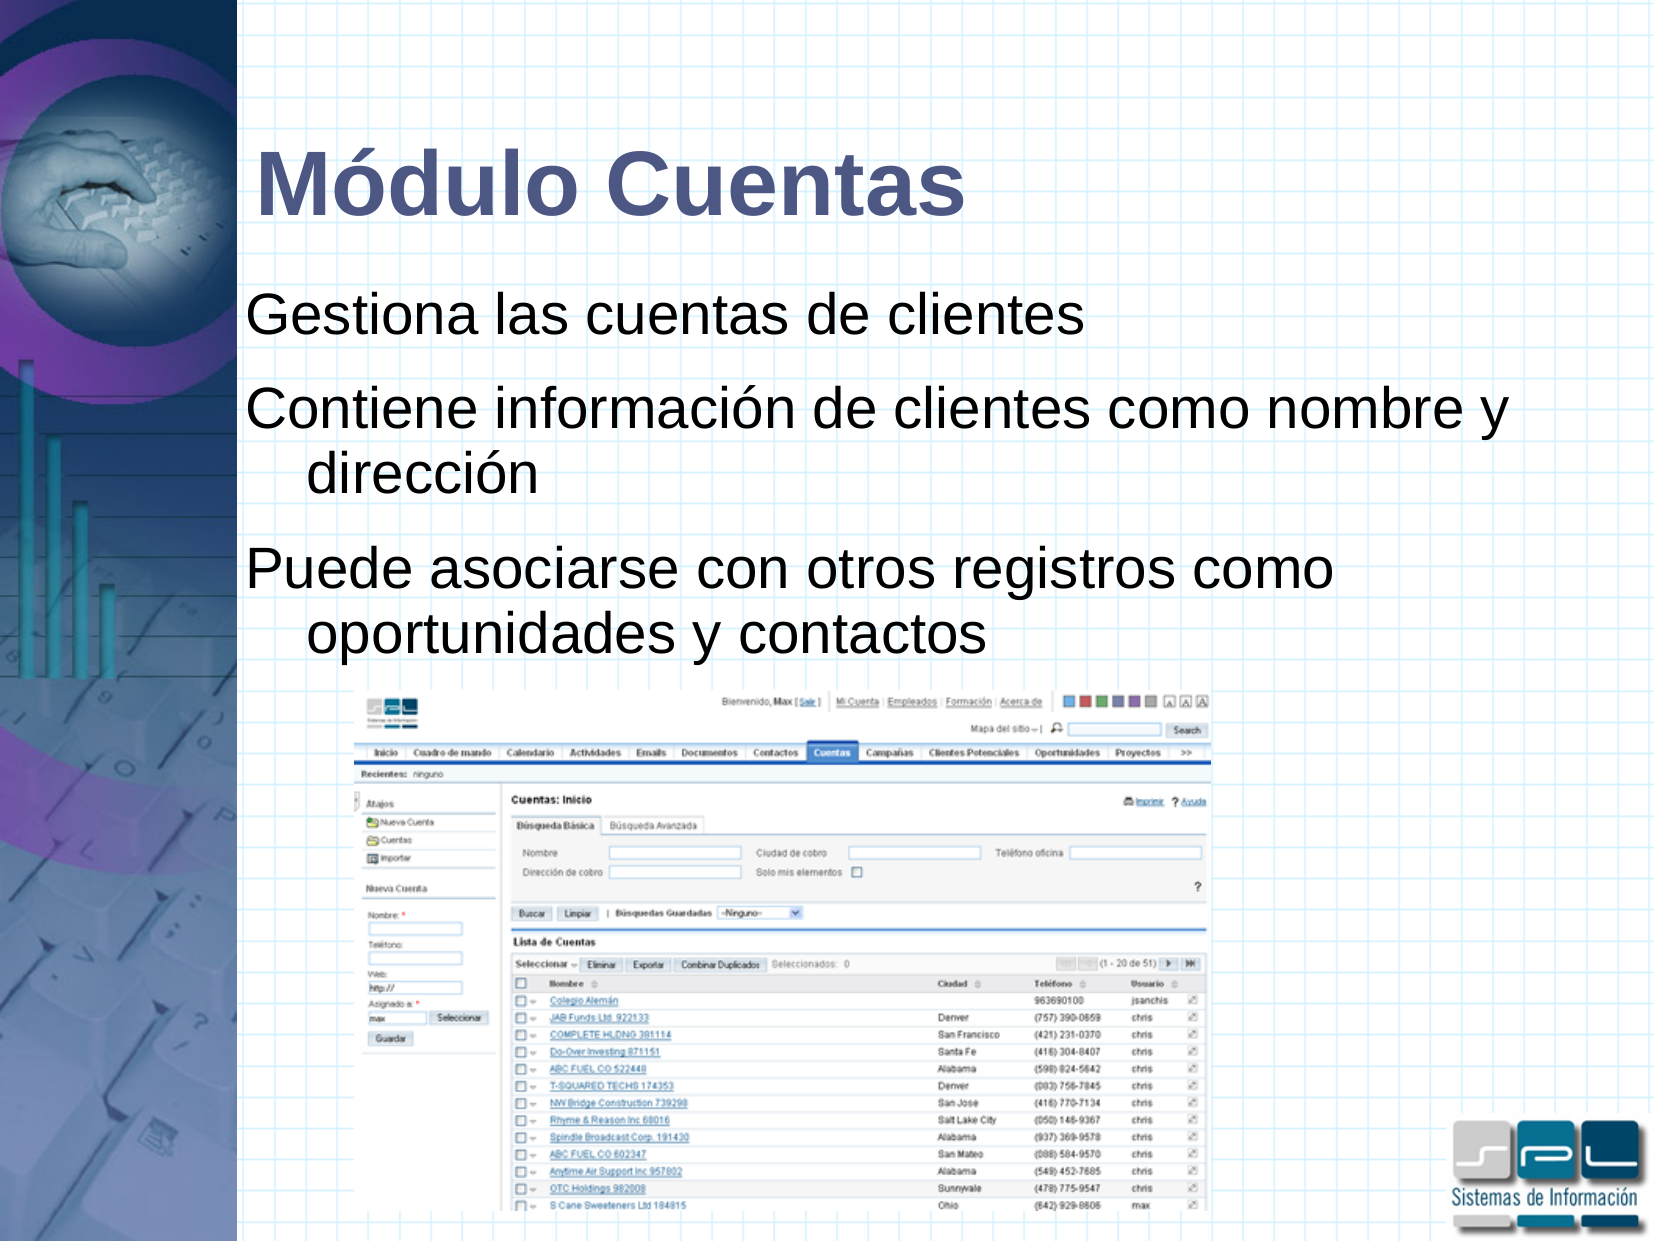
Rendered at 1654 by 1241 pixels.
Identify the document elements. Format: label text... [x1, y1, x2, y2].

title Módulo Cuentas [254, 131, 1640, 235]
picture [0, 0, 1654, 1241]
list Gestiona las cuentas de clientes Contiene información de clientes como nombre y dirección Puede asociarse con otros registros como oportunidades y contactos [236, 281, 1616, 1063]
